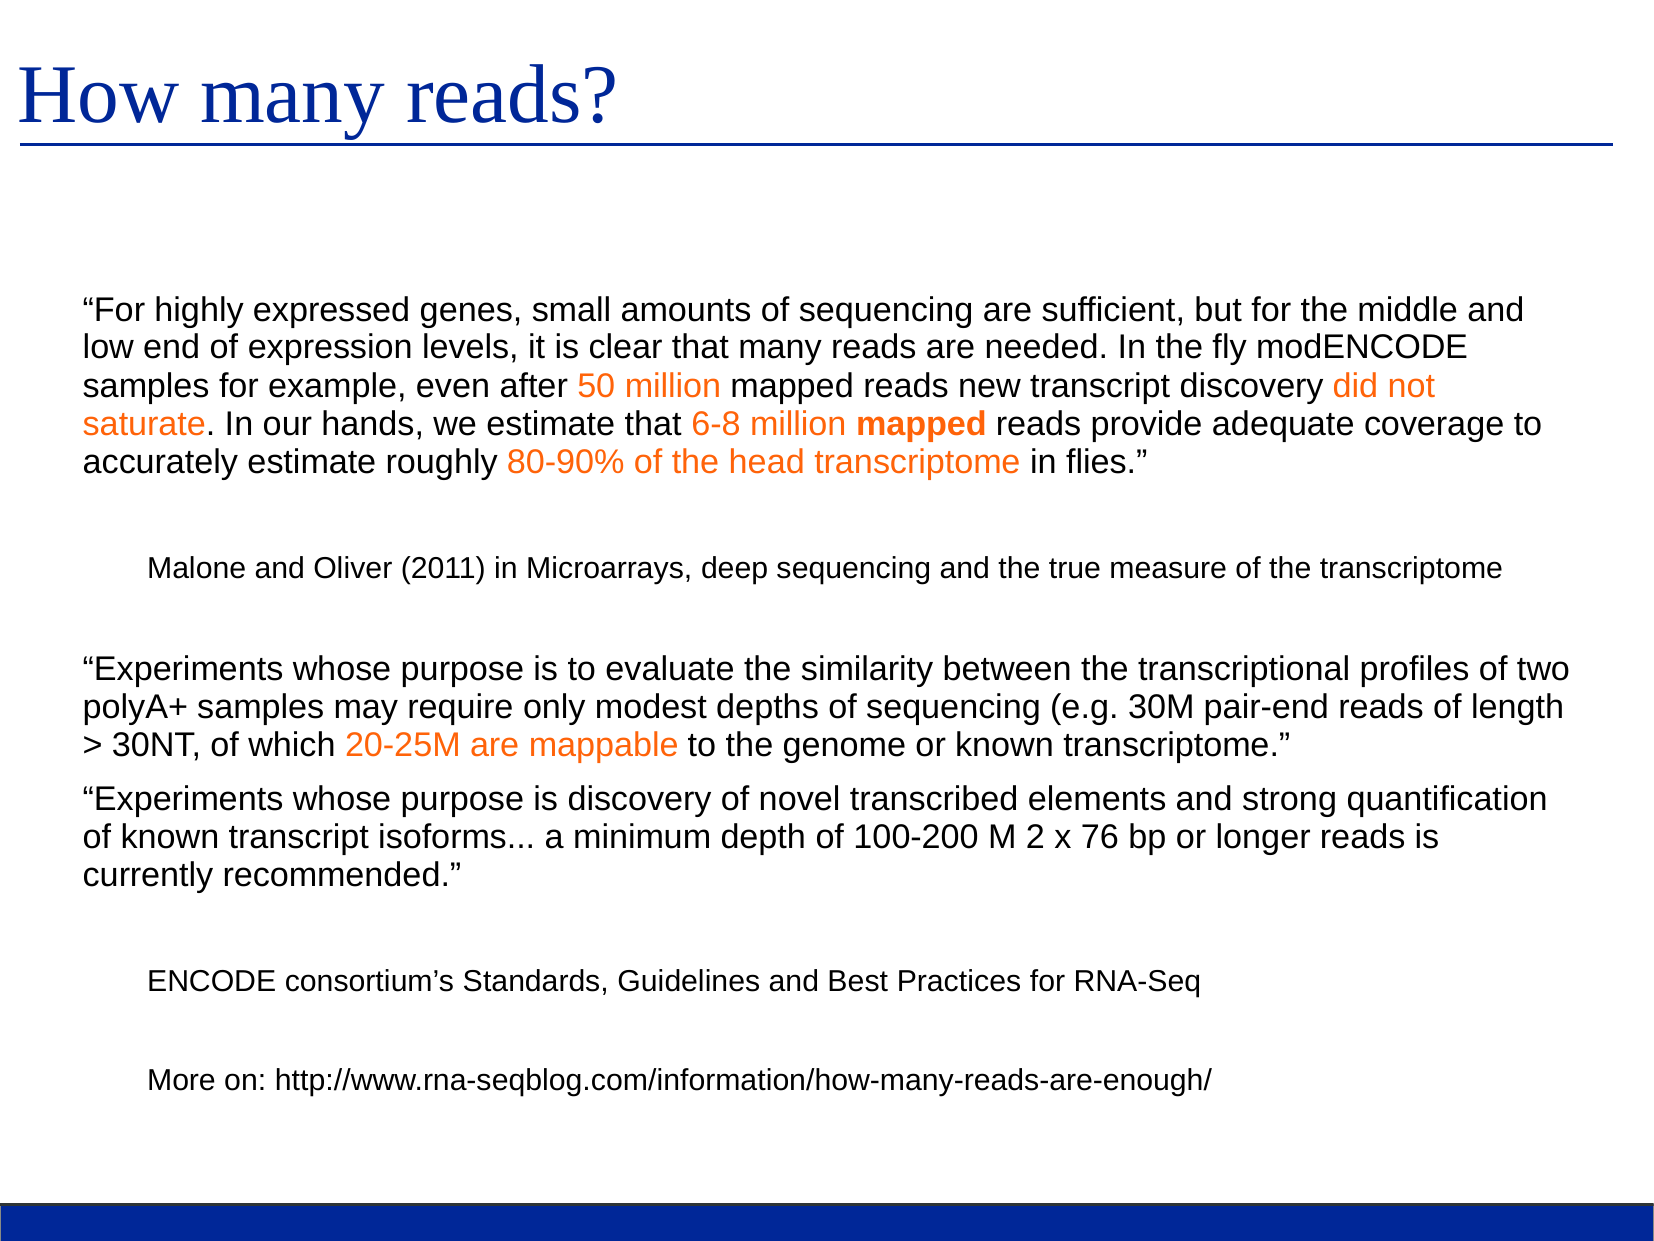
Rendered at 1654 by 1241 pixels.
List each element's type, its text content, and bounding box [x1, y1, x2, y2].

title How many reads? [17, 0, 1589, 198]
list “For highly expressed genes, small amounts of sequencing are sufficient, but for the middle and low end of expression levels, it is clear that many reads are needed. In the fly modENCODE samples for example, even after 50 million mapped reads new transcript discovery did not saturate. In our hands, we estimate that 6-8 million mapped reads provide adequate coverage to accurately estimate roughly 80-90% of the head transcriptome in flies.” Malone and Oliver (2011) in Microarrays, deep sequencing and the true measure of the transcriptome “Experiments whose purpose is to evaluate the similarity between the transcriptional profiles of two polyA+ samples may require only modest depths of sequencing (e.g. 30M pair-end reads of length > 30NT, of which 20-25M are mappable to the genome or known transcriptome.” “Experiments whose purpose is discovery of novel transcribed elements and strong quantification of known transcript isoforms... a minimum depth of 100-200 M 2 x 76 bp or longer reads is currently recommended.” ENCODE consortium’s Standards, Guidelines and Best Practices for RNA-Seq More on: http://www.rna-seqblog.com/information/how-many-reads-are-enough/ [82, 290, 1571, 1109]
